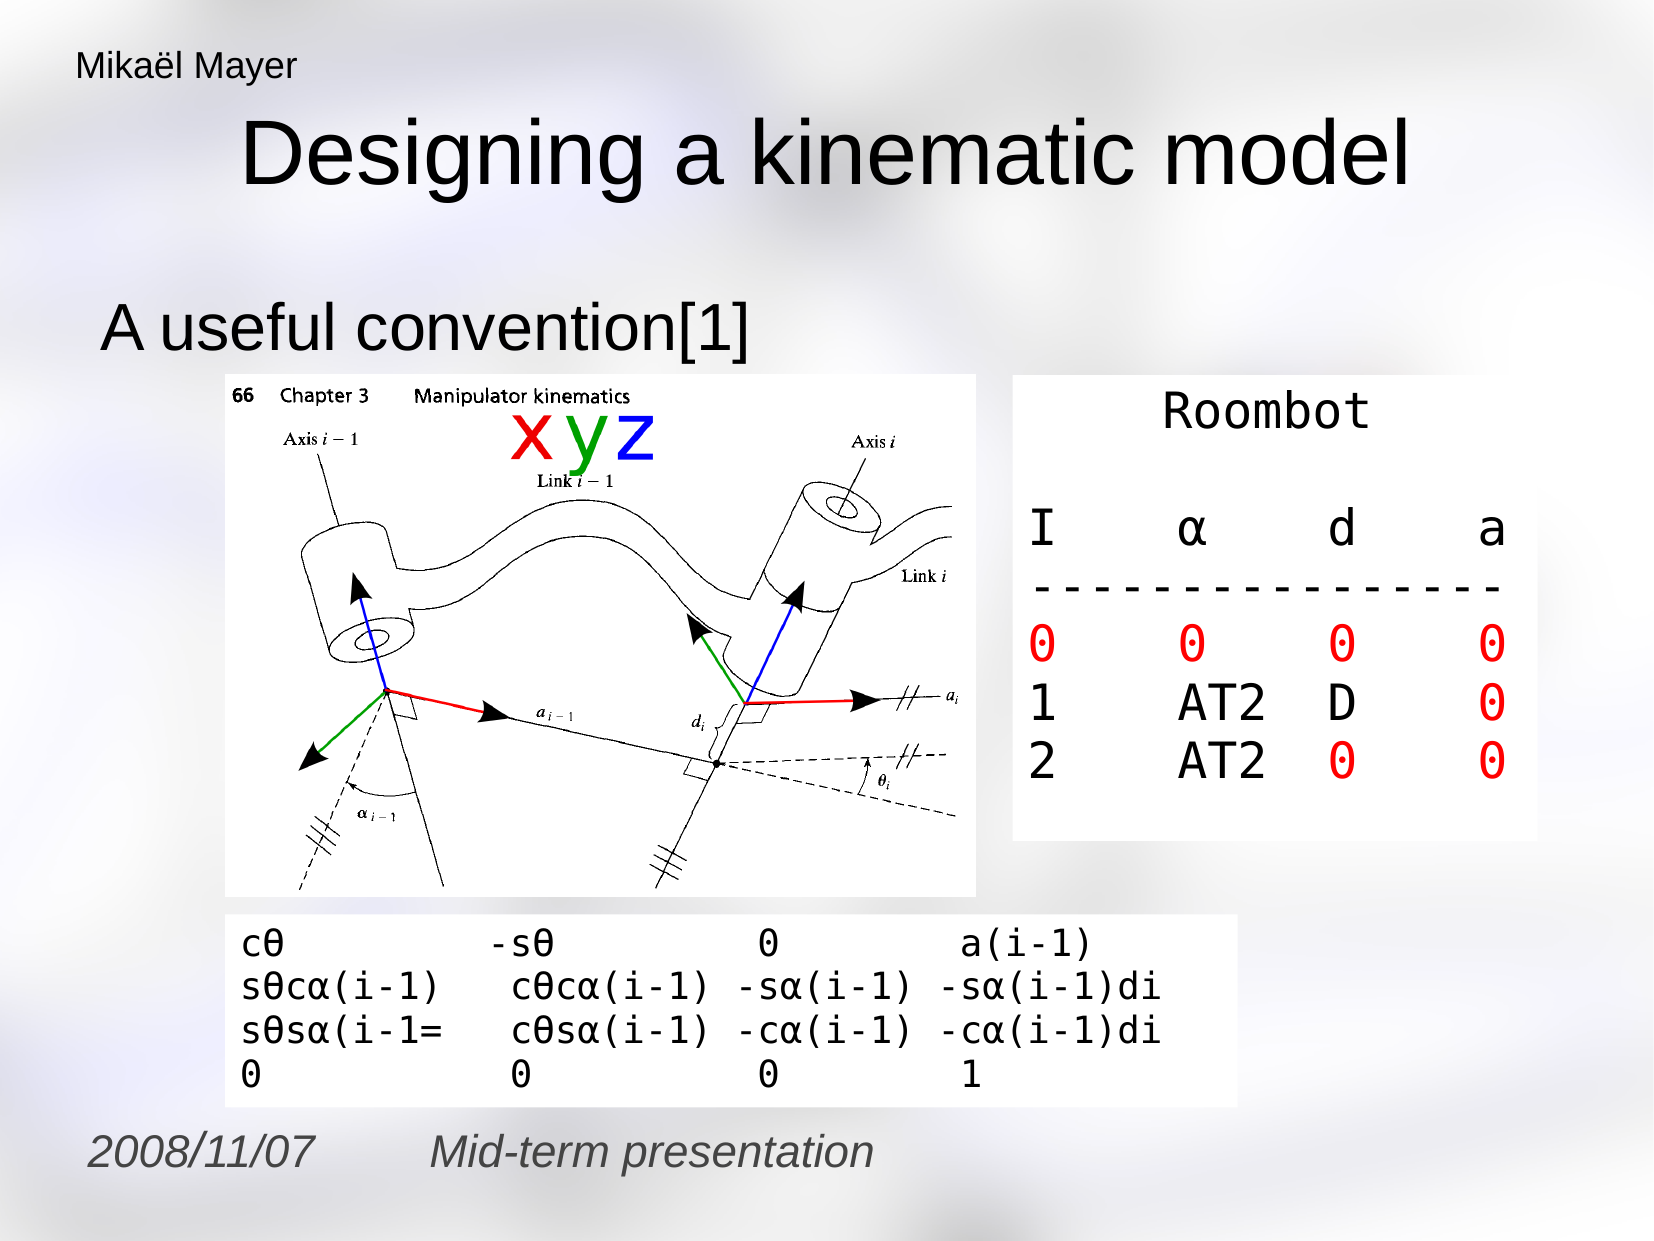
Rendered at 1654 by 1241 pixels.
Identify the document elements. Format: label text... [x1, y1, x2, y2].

text_box cϴ -sϴ 0 a(i-1) sϴcα(i-1) cϴcα(i-1) -sα(i-1) -sα(i-1)di sϴsα(i-1= cϴsα(i-1) -cα(i-1) -cα(i-1)di 0 0 0 1 [225, 914, 1238, 1108]
title Designing a kinematic model [82, 49, 1571, 257]
picture [0, 0, 1654, 1241]
text_box Mikaël Mayer [60, 37, 376, 113]
text_box 2008/11/07 Mid-term presentation [50, 1124, 913, 1178]
text_box Roombot I α d a ---------------- 0 0 0 0 1 AT2 D 0 2 AT2 0 0 [1012, 375, 1538, 841]
list A useful convention[1] [82, 290, 1571, 1109]
